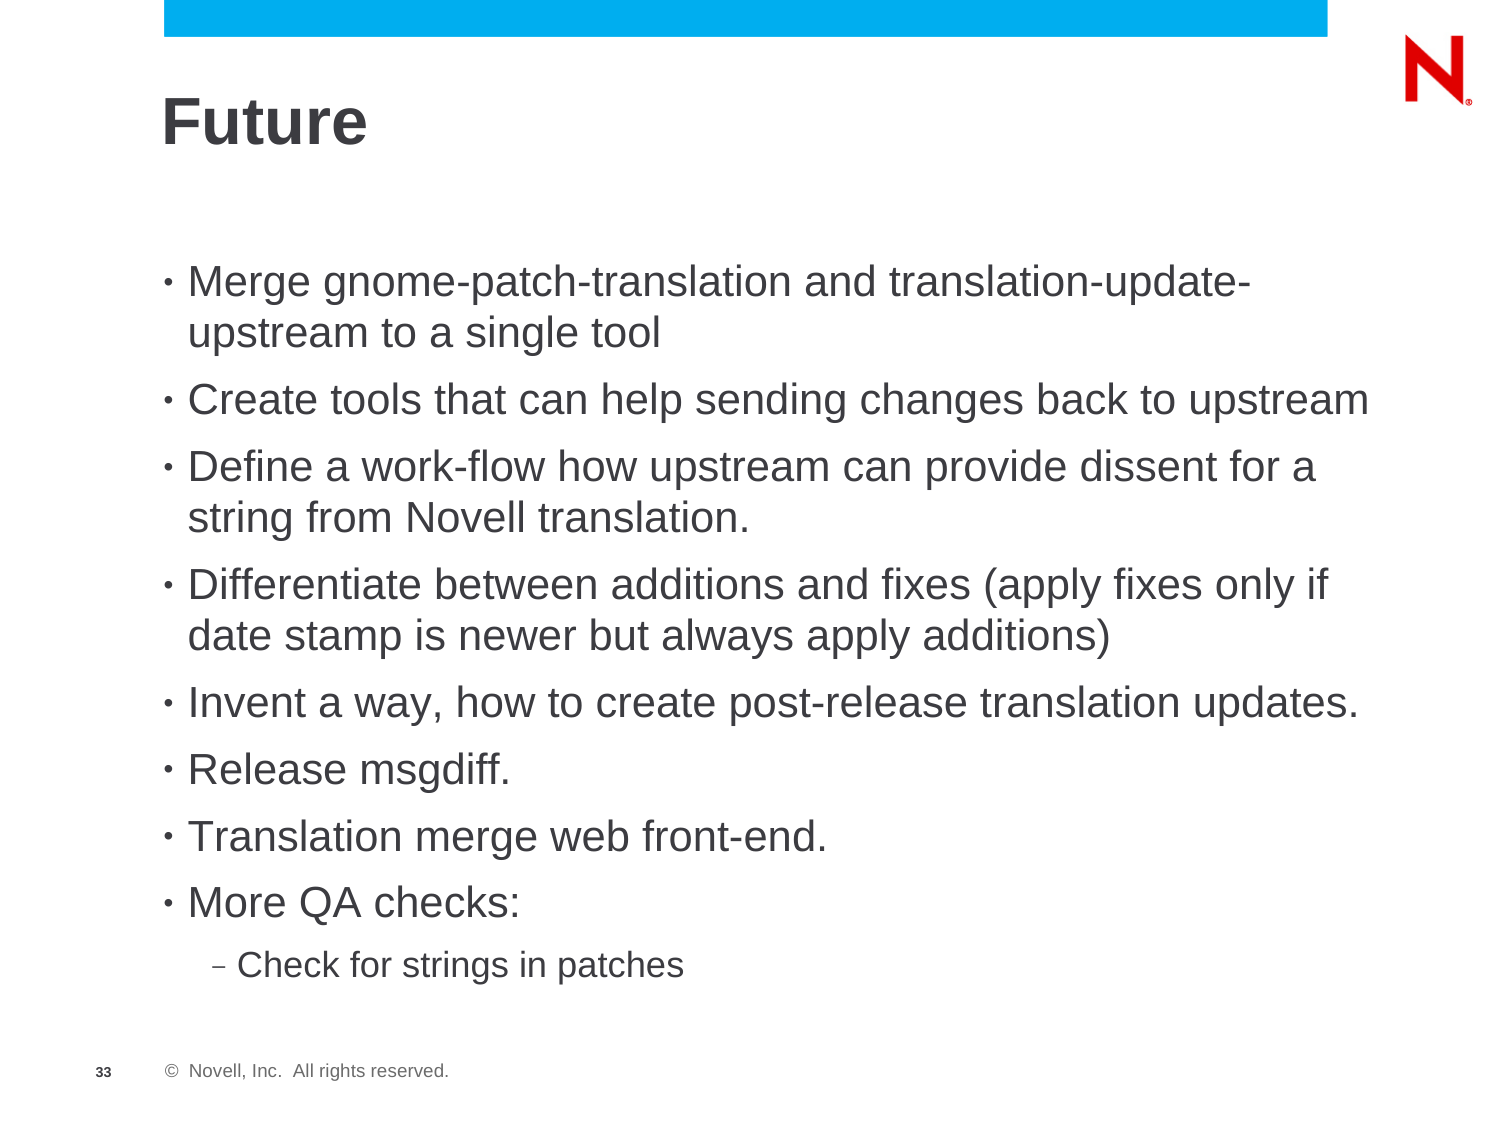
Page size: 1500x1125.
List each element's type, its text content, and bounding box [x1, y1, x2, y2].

title Future [161, 41, 1383, 205]
picture [1403, 32, 1473, 107]
list Merge gnome-patch-translation and translation-update-upstream to a single tool Create tools that can help sending changes back to upstream Define a work-flow how upstream can provide dissent for a string from Novell translation. Differentiate between additions and fixes (apply fixes only if date stamp is newer but always apply additions) Invent a way, how to create post-release translation updates. Release msgdiff. Translation merge web front-end. More QA checks: Check for strings in patches [163, 254, 1404, 986]
